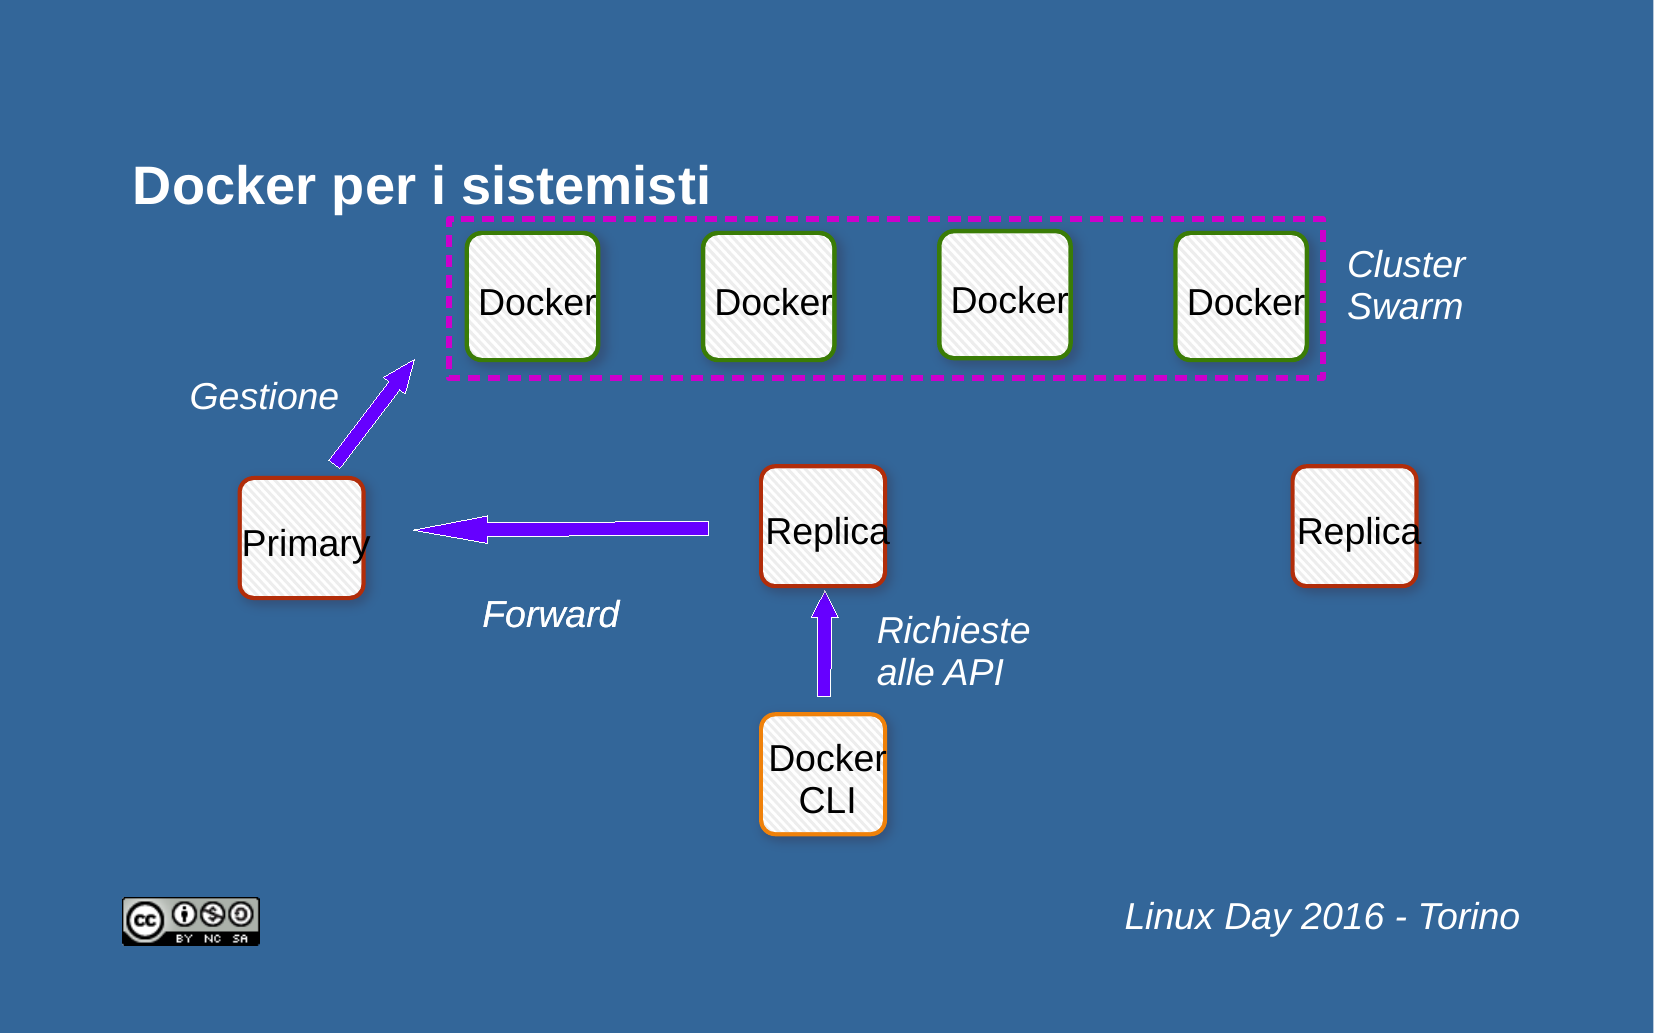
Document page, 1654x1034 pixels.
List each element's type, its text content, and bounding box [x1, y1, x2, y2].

picture [685, 214, 863, 390]
picture [744, 448, 912, 615]
picture [1157, 214, 1335, 390]
picture [448, 214, 626, 390]
picture [744, 696, 912, 863]
picture [122, 897, 260, 946]
text_box Forward [467, 586, 635, 644]
text_box Linux Day 2016 - Torino [1109, 887, 1536, 1034]
text_box Gestione [174, 368, 355, 426]
picture [1275, 448, 1443, 615]
text_box Docker per i sistemisti [118, 118, 1536, 961]
text_box [328, 359, 415, 469]
text_box Cluster Swarm [1332, 236, 1481, 336]
picture [222, 460, 390, 626]
text_box [413, 515, 709, 544]
text_box Richieste alle API [862, 602, 1087, 744]
picture [921, 212, 1099, 388]
text_box [811, 615, 839, 697]
